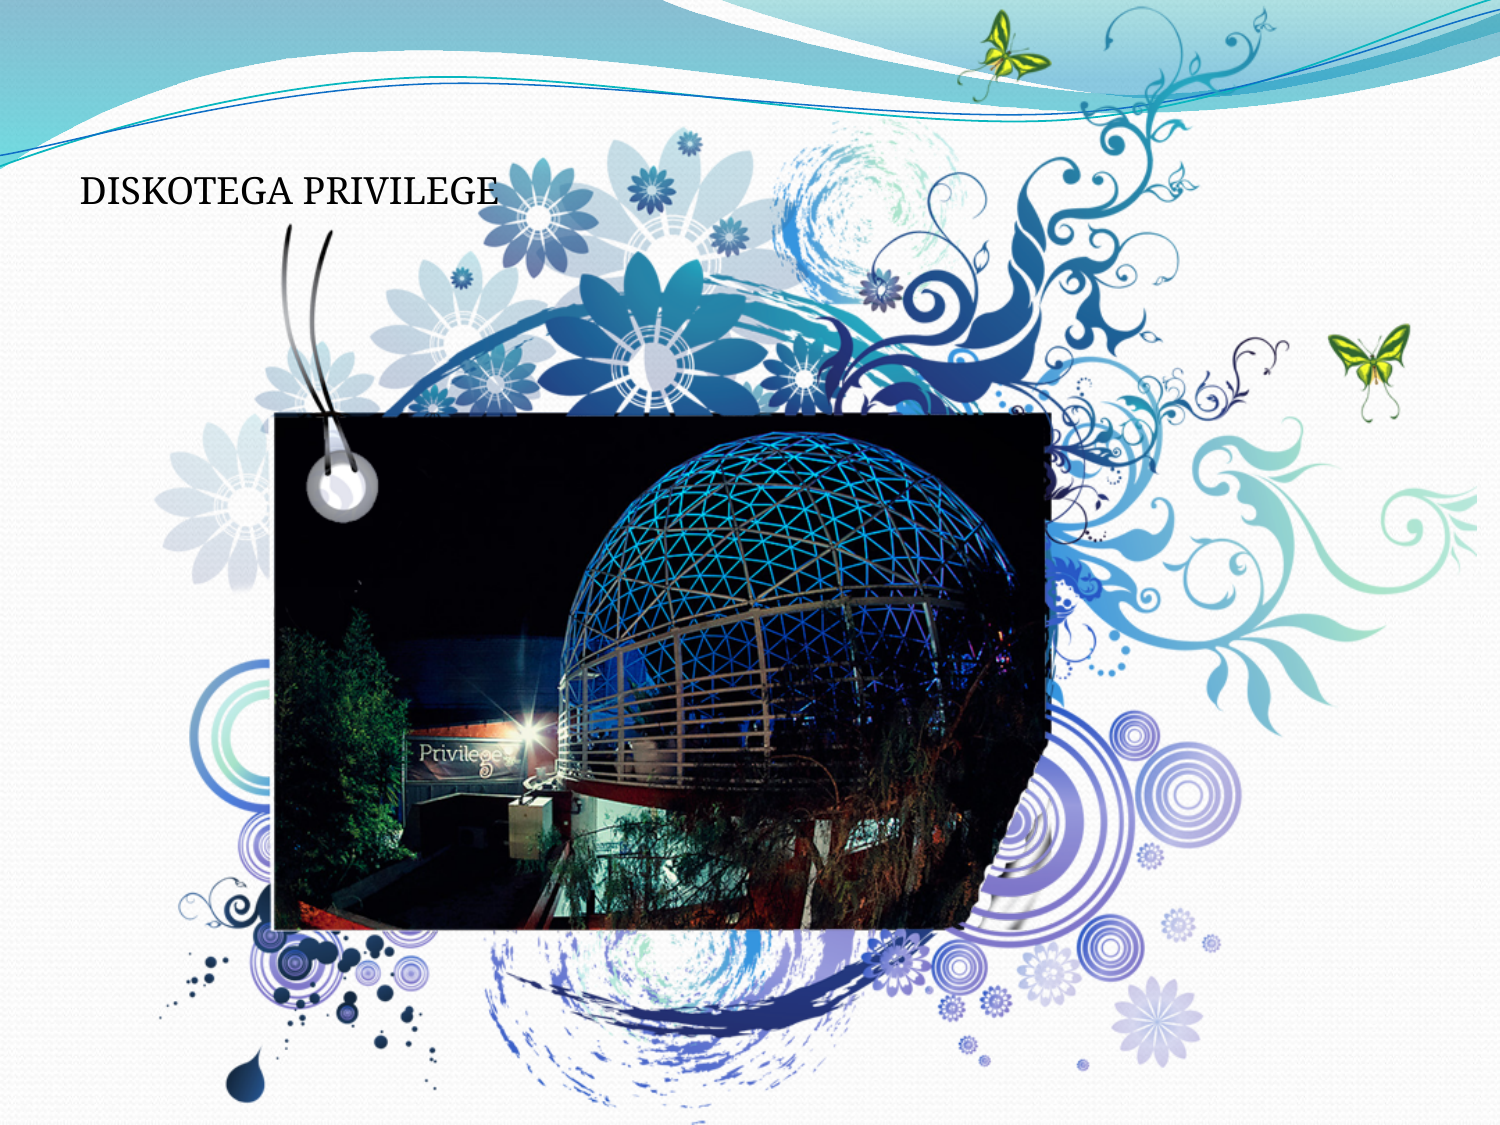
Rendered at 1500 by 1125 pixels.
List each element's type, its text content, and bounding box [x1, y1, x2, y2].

picture [0, 0, 1500, 1125]
picture [24, 147, 49, 156]
text_box DISKOTEGA PRIVILEGE [64, 159, 609, 220]
